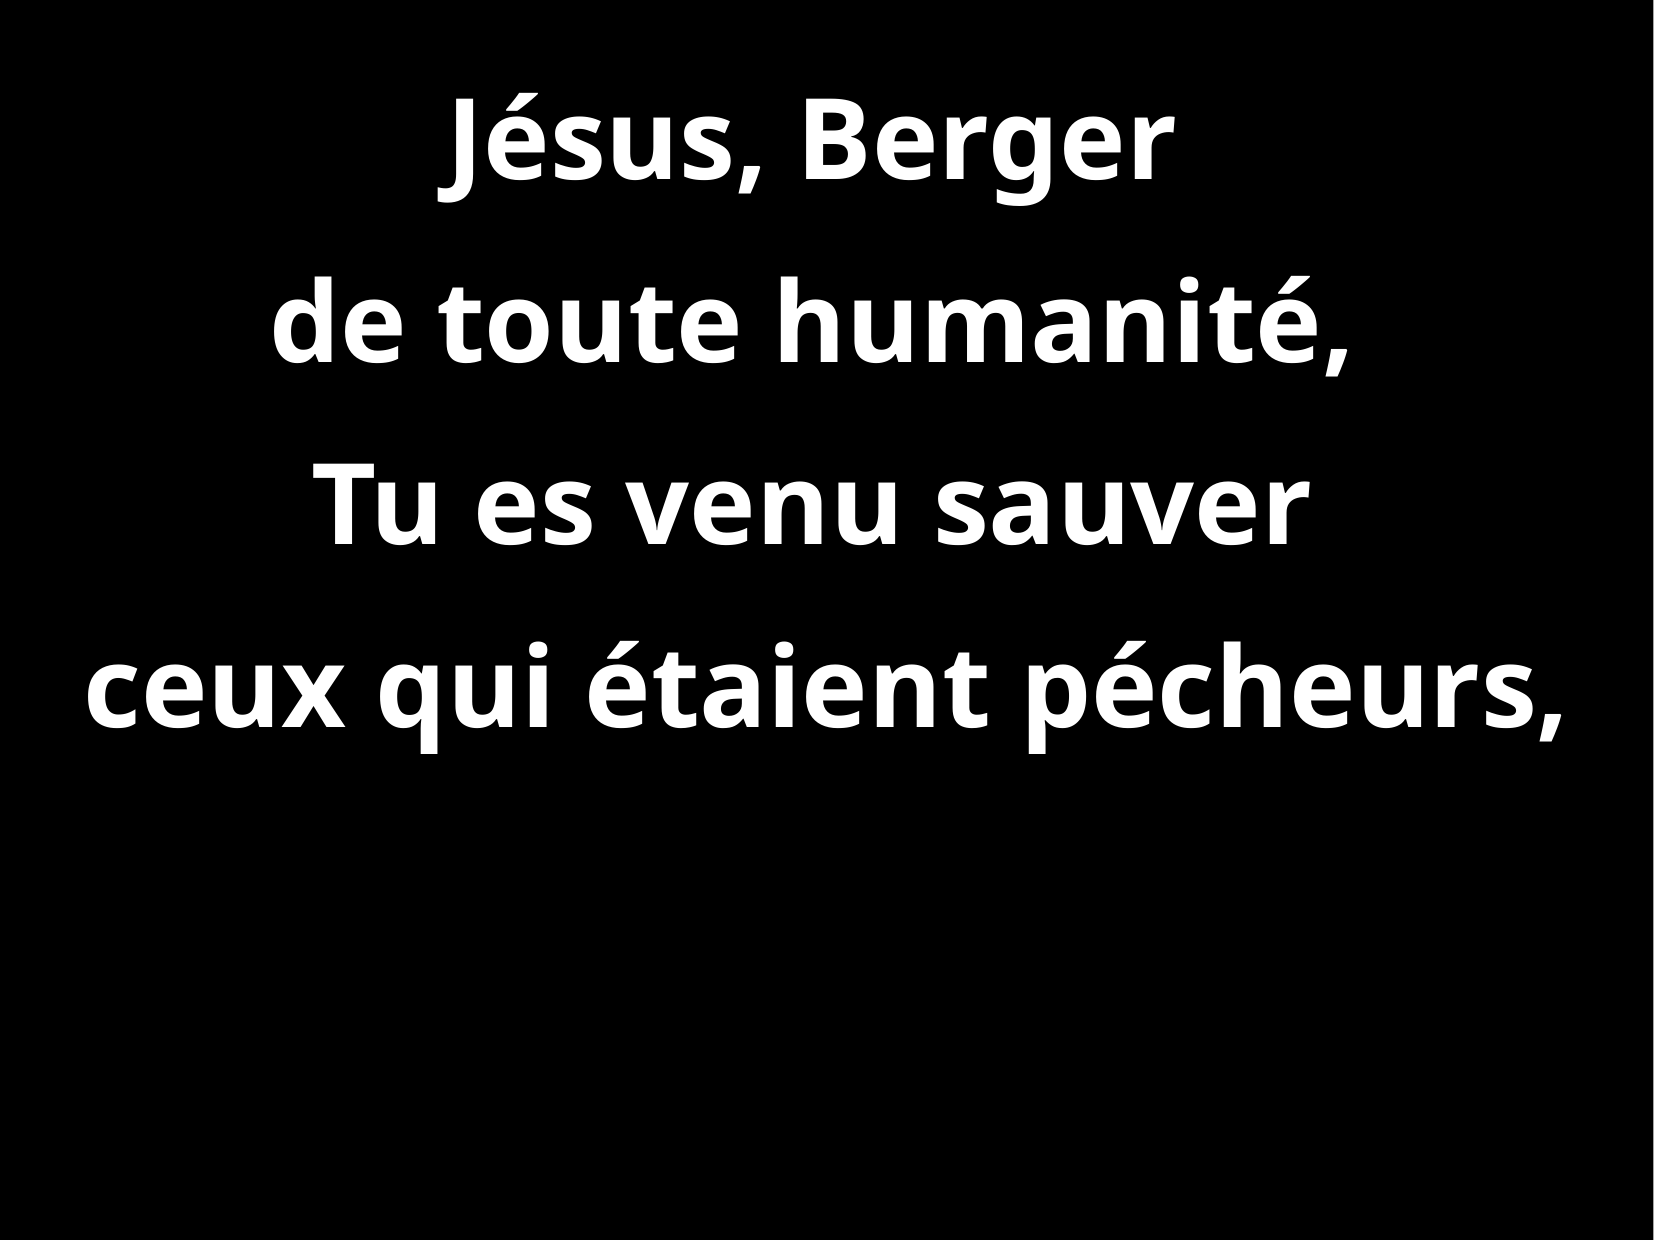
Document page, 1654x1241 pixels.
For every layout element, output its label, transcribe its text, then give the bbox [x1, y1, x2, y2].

list Jésus, Berger de toute humanité, Tu es venu sauver ceux qui étaient pécheurs, [82, 59, 1571, 1109]
